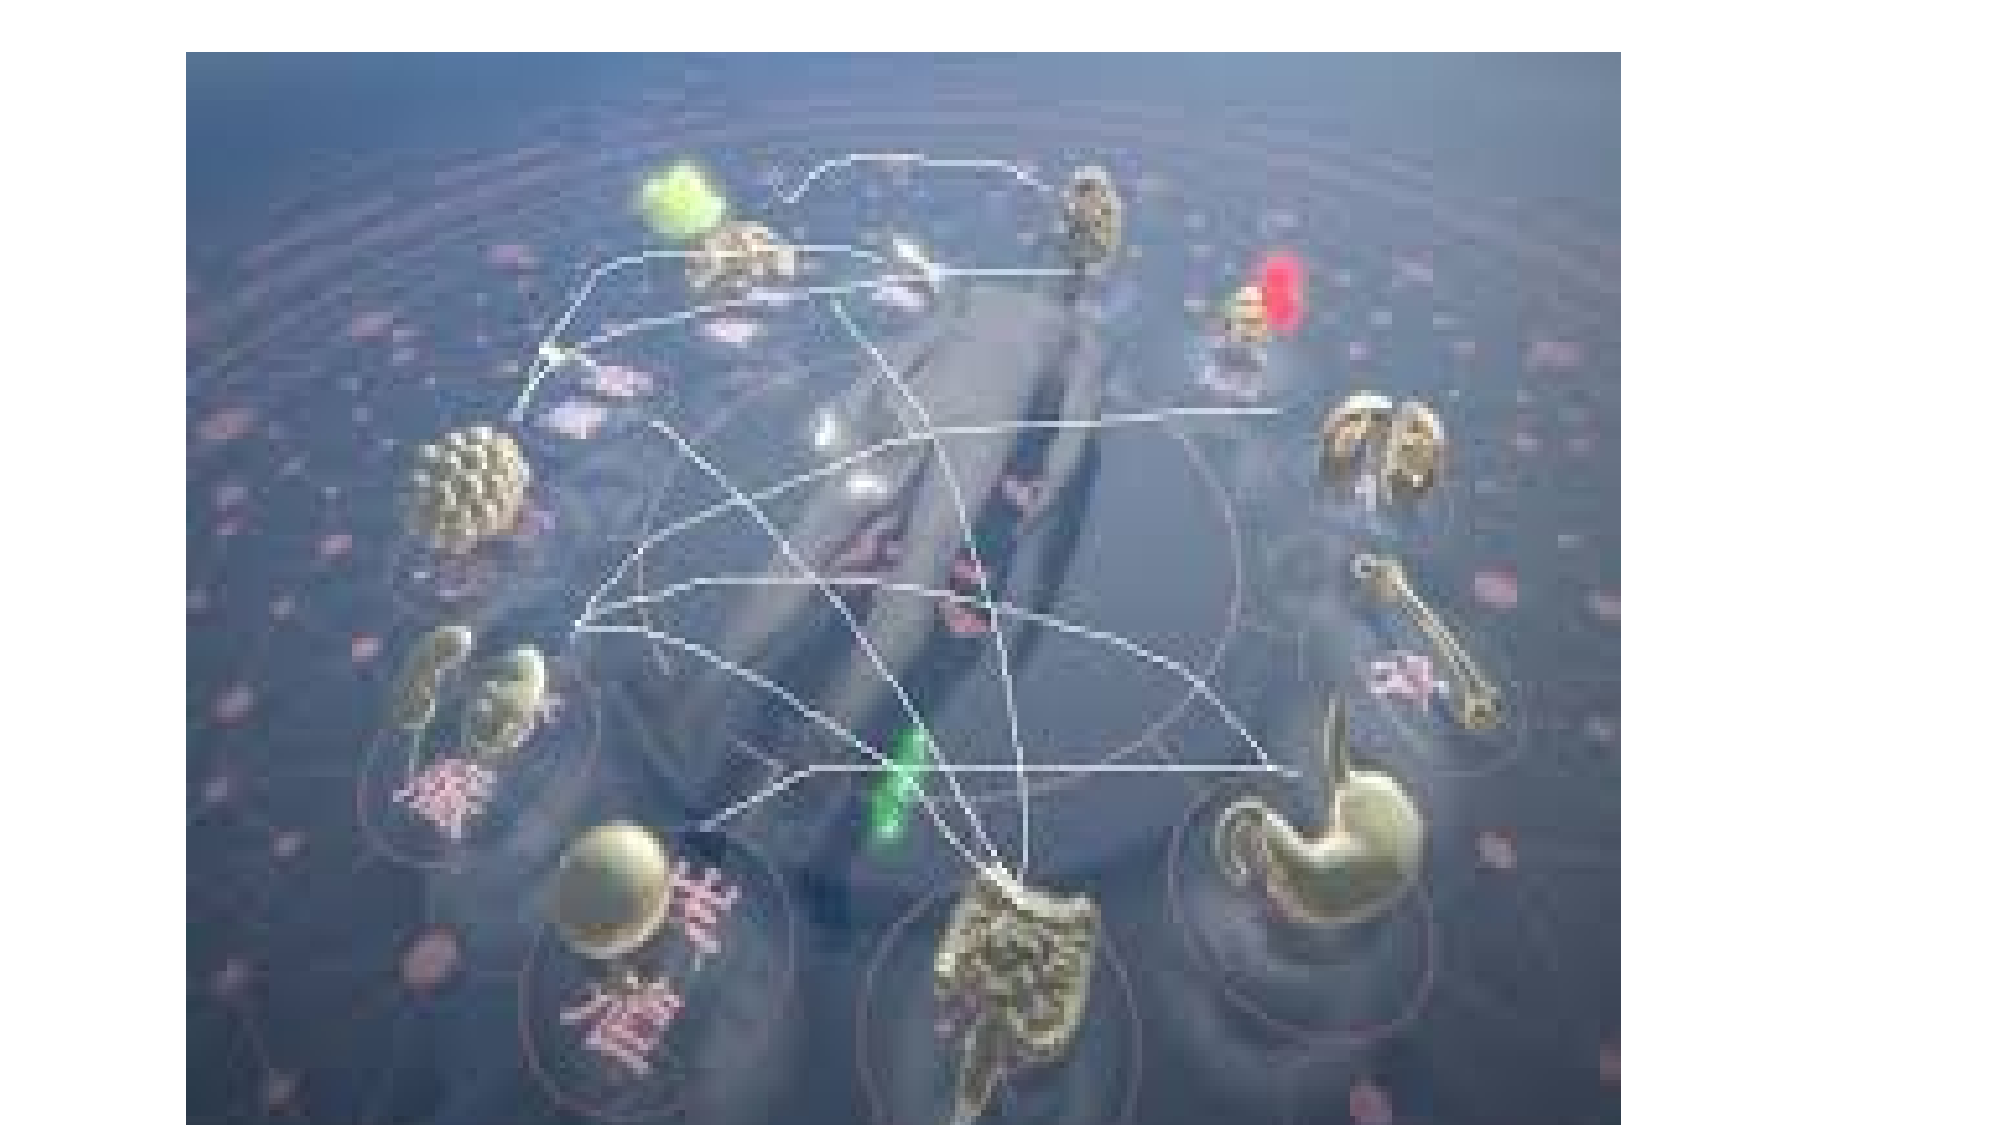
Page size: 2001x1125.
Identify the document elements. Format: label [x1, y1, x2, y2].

picture [186, 52, 1621, 1125]
